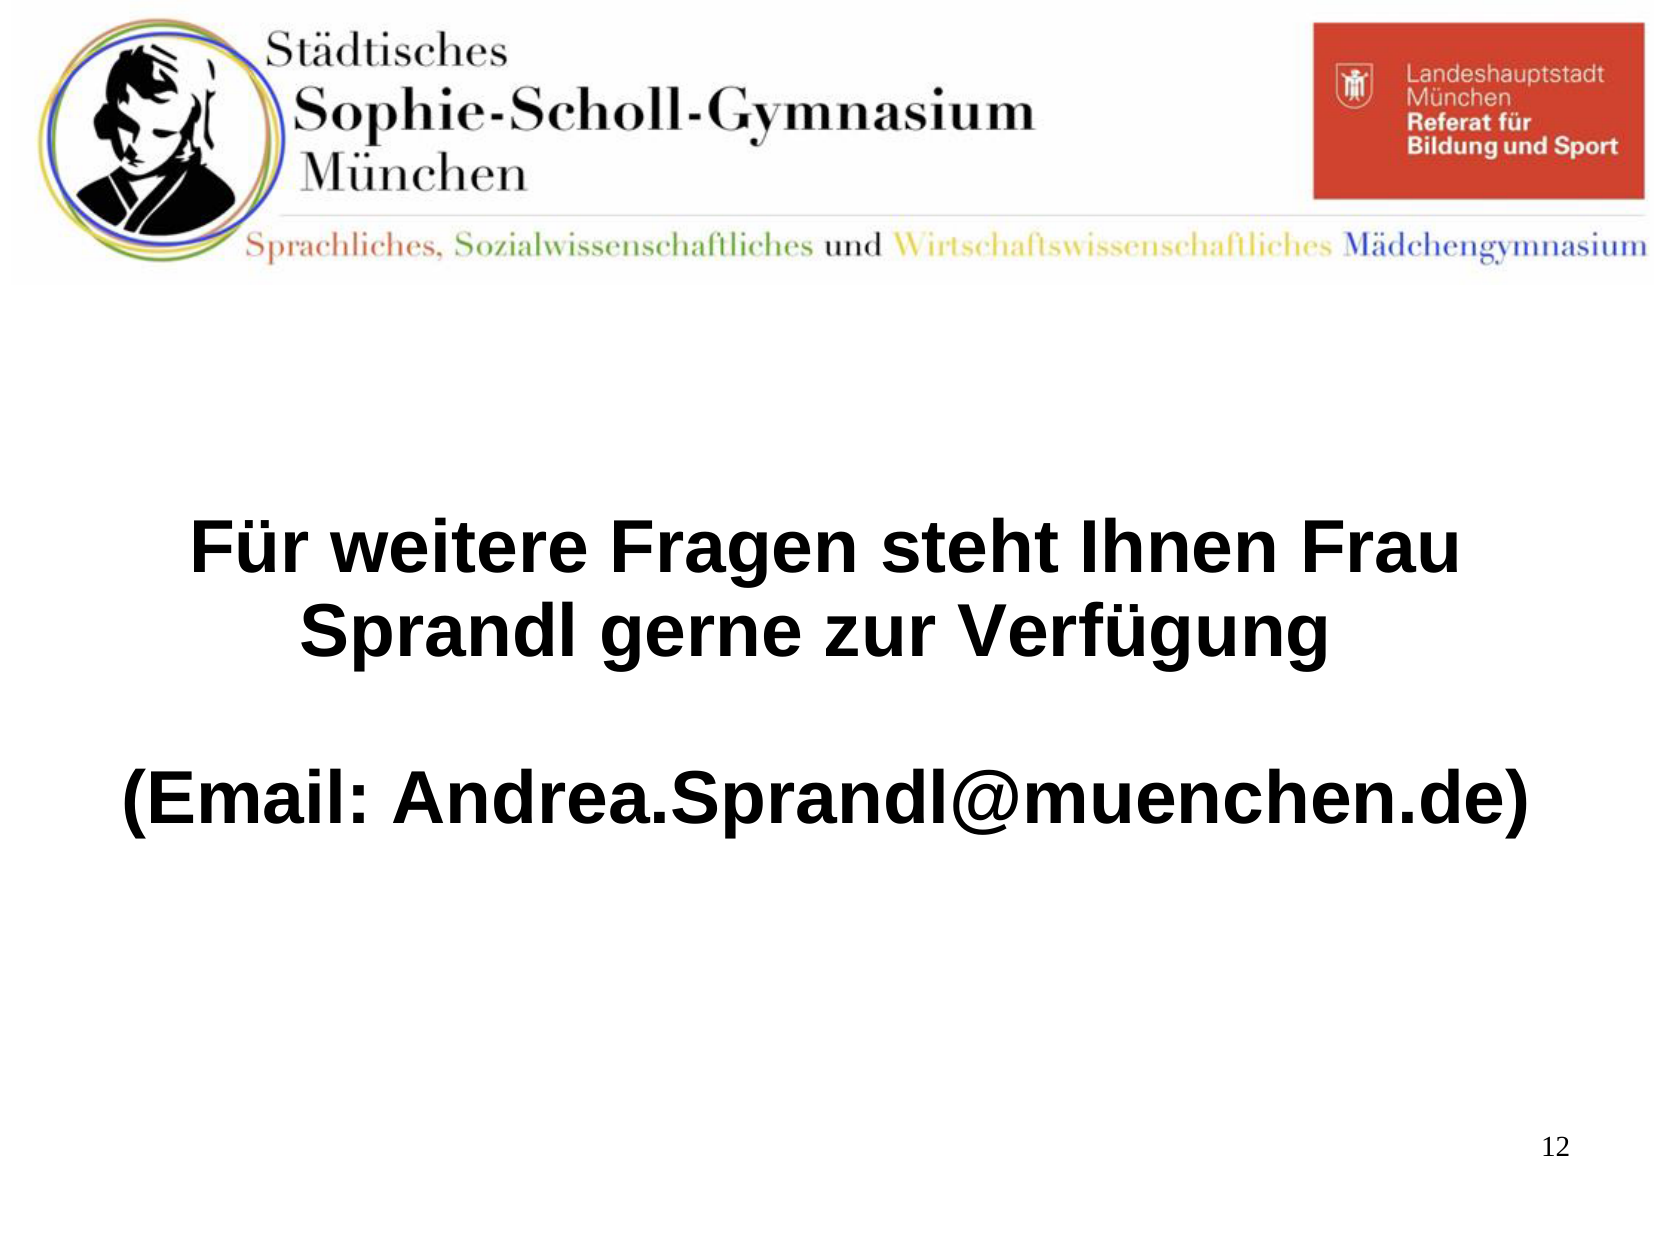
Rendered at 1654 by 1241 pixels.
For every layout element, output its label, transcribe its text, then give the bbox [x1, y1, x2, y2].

text_box Für weitere Fragen steht Ihnen Frau Sprandl gerne zur Verfügung (Email: Andrea.Sprandl@muenchen.de) [82, 285, 1571, 1234]
picture [11, 0, 1654, 285]
